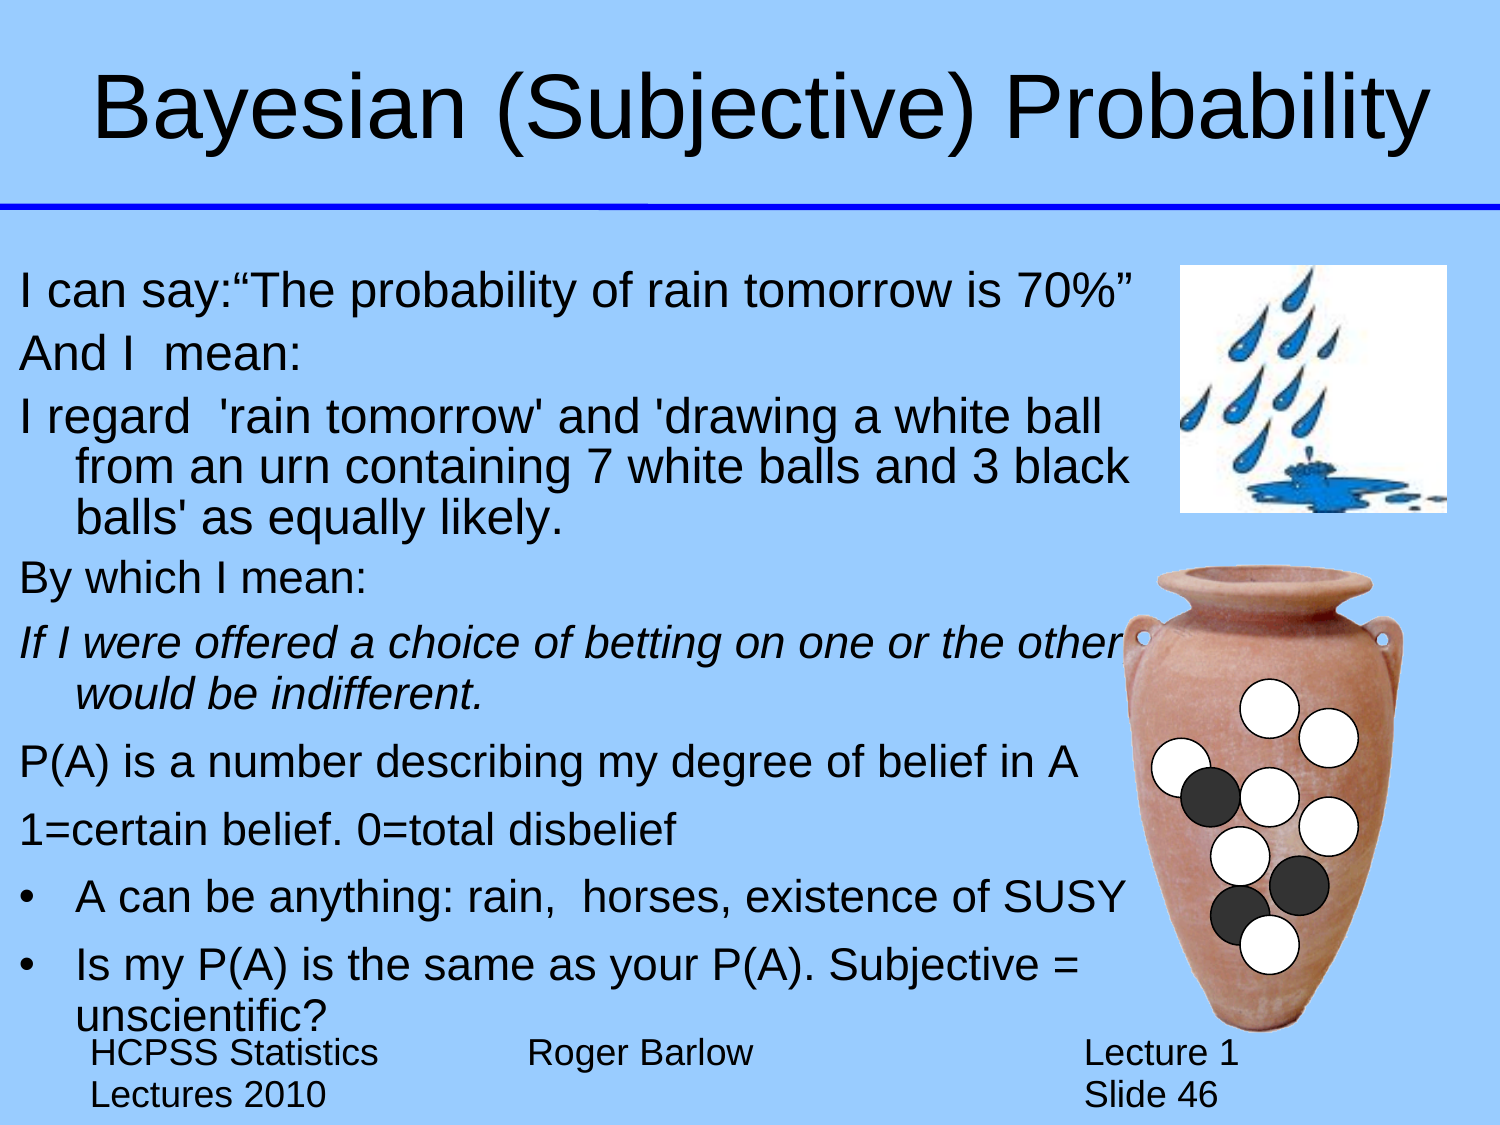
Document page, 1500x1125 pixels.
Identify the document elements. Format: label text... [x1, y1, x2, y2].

text_box [1151, 738, 1300, 827]
picture [1122, 560, 1406, 1034]
title Bayesian (Subjective) Probability [74, 3, 1477, 207]
text_box [1269, 856, 1329, 916]
text_box [1240, 679, 1300, 739]
picture [1180, 265, 1447, 513]
list I can say:“The probability of rain tomorrow is 70%” And I mean: I regard 'rain tomorrow' and 'drawing a white ball from an urn containing 7 white balls and 3 black balls' as equally likely. By which I mean: If I were offered a choice of betting on one or the other, I would be indifferent. P(A) is a number describing my degree of belief in A 1=certain belief. 0=total disbelief A can be anything: rain, horses, existence of SUSY Is my P(A) is the same as your P(A). Subjective = unscientific? [4, 252, 1211, 1050]
text_box [1299, 708, 1359, 768]
text_box [1210, 826, 1300, 975]
text_box [1299, 797, 1359, 857]
